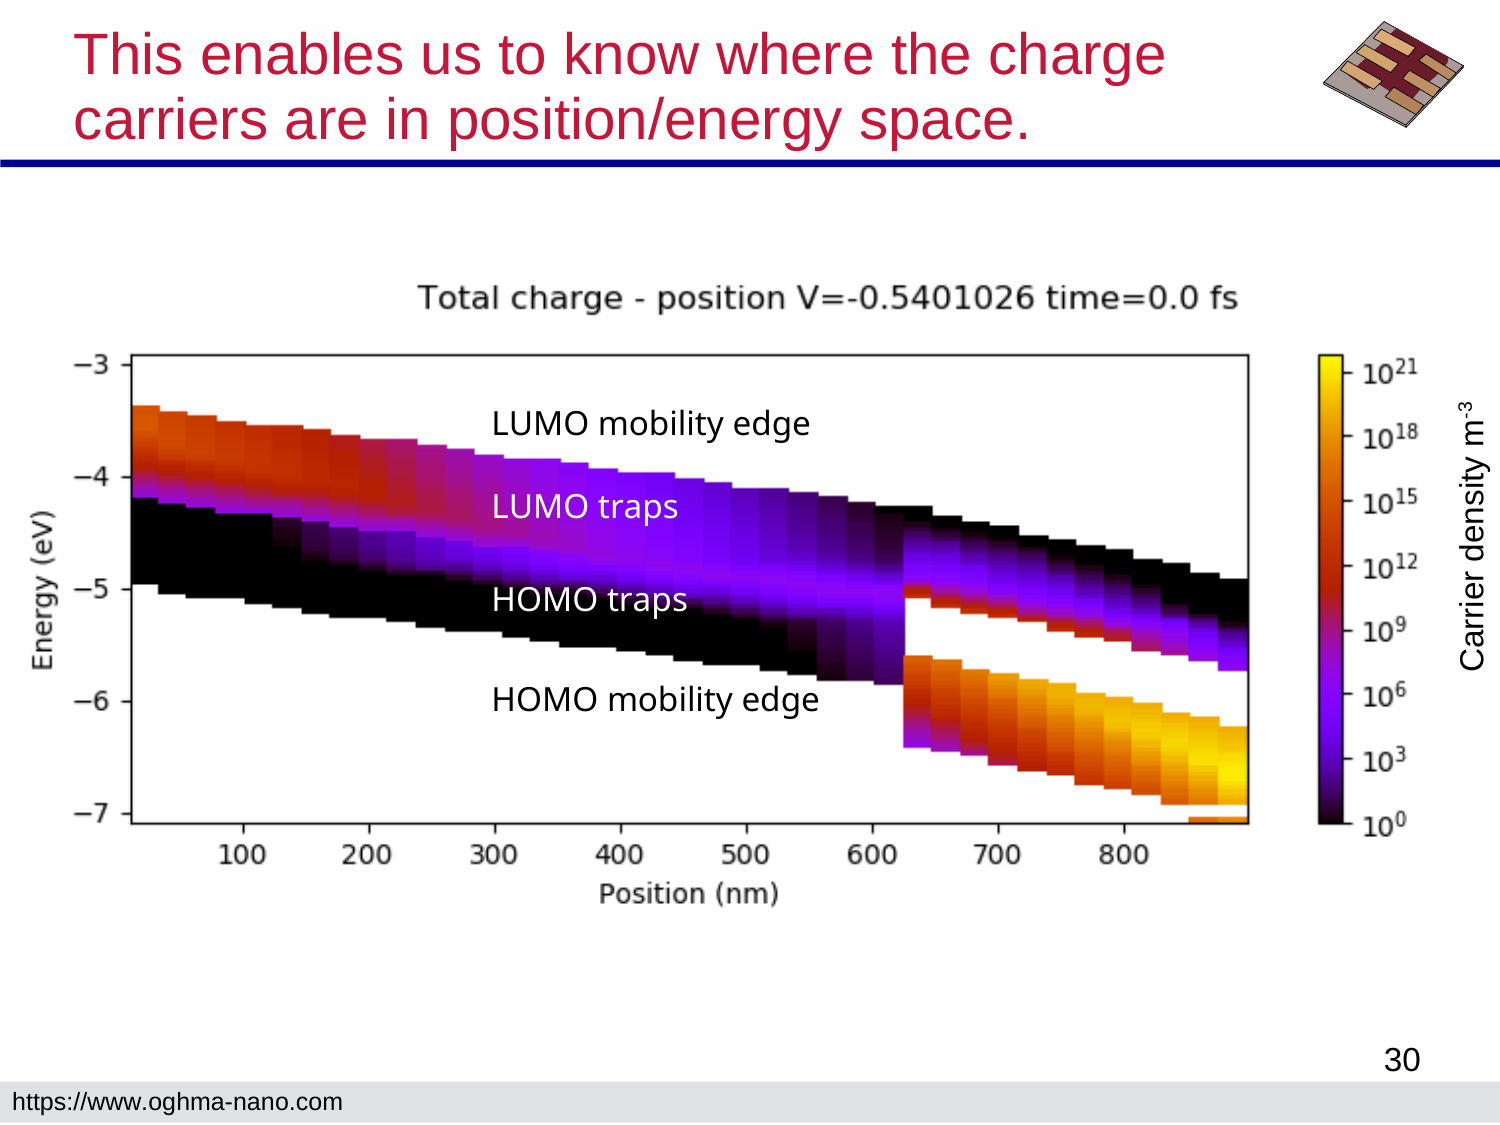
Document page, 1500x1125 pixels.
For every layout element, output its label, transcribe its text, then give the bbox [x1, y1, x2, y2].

text_box HOMO mobility edge [476, 670, 1062, 731]
text_box LUMO traps [476, 477, 1062, 538]
text_box HOMO traps [476, 570, 1062, 631]
text_box Carrier density m-3 [1442, 344, 1500, 688]
text_box LUMO mobility edge [476, 394, 1062, 455]
text_box <number> [1369, 1030, 1500, 1101]
picture [17, 272, 1446, 920]
title This enables us to know where the charge carriers are in position/energy space. [59, 14, 1297, 160]
